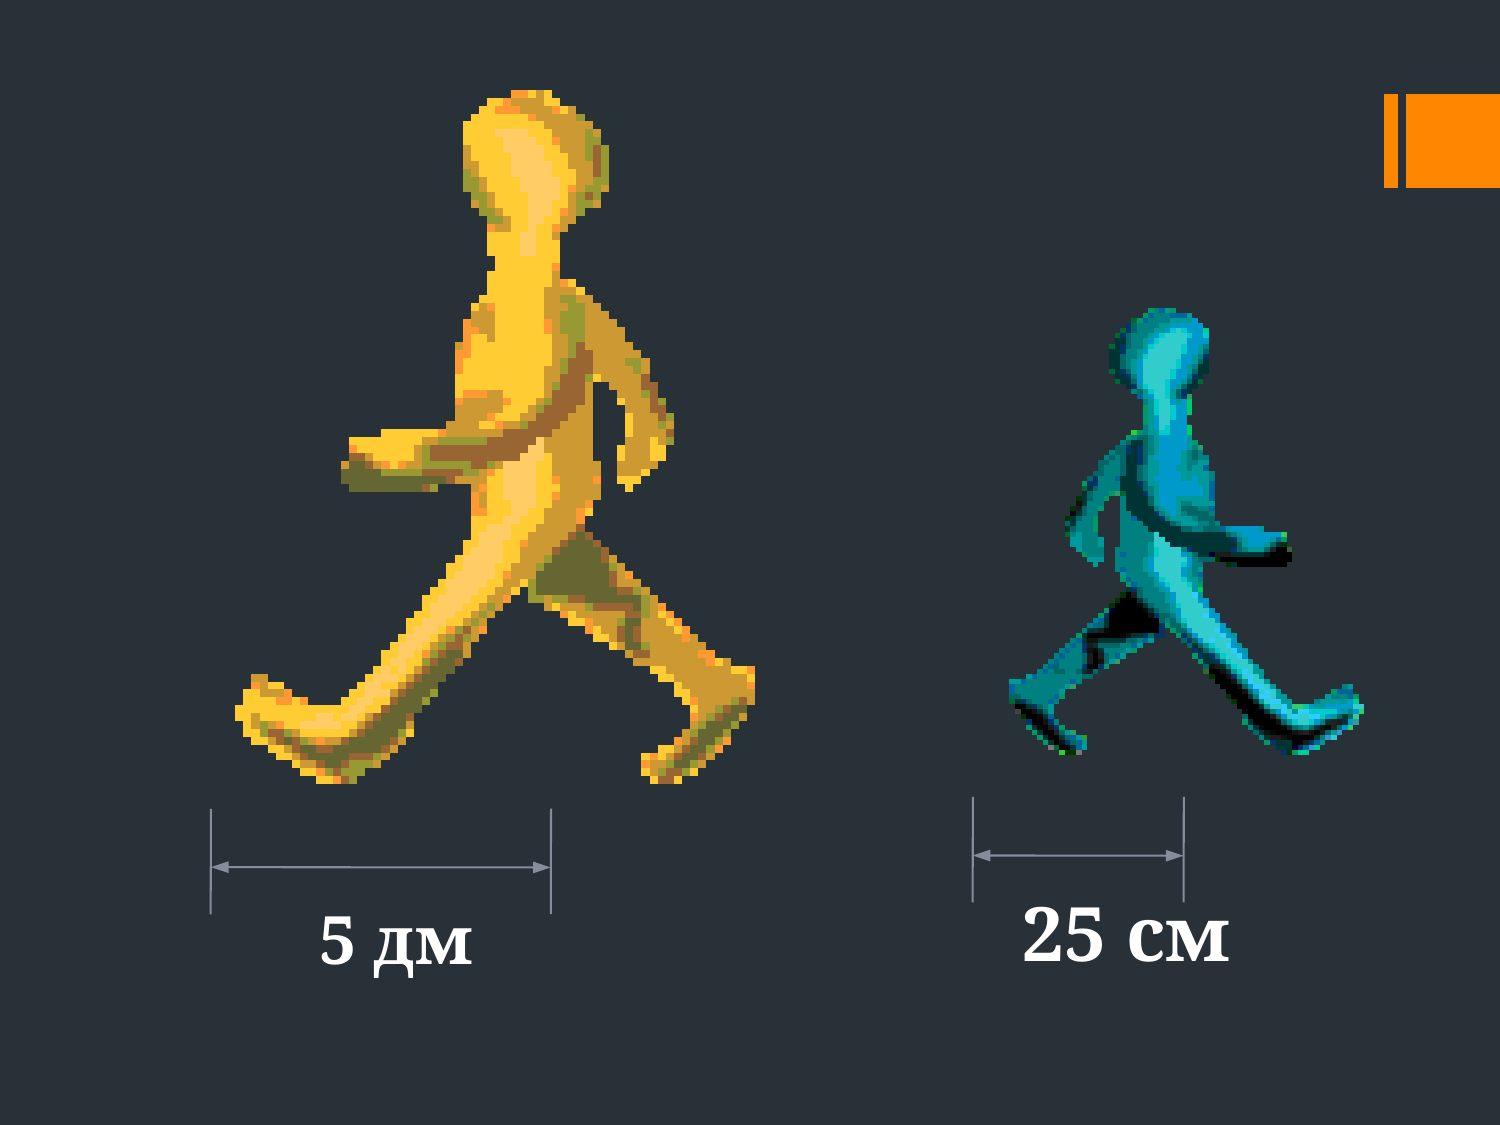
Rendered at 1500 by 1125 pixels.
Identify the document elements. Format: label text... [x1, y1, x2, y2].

text_box 25 см [1007, 878, 1294, 985]
picture [949, 278, 1398, 786]
text_box 5 дм [304, 890, 585, 987]
picture [187, 43, 845, 833]
